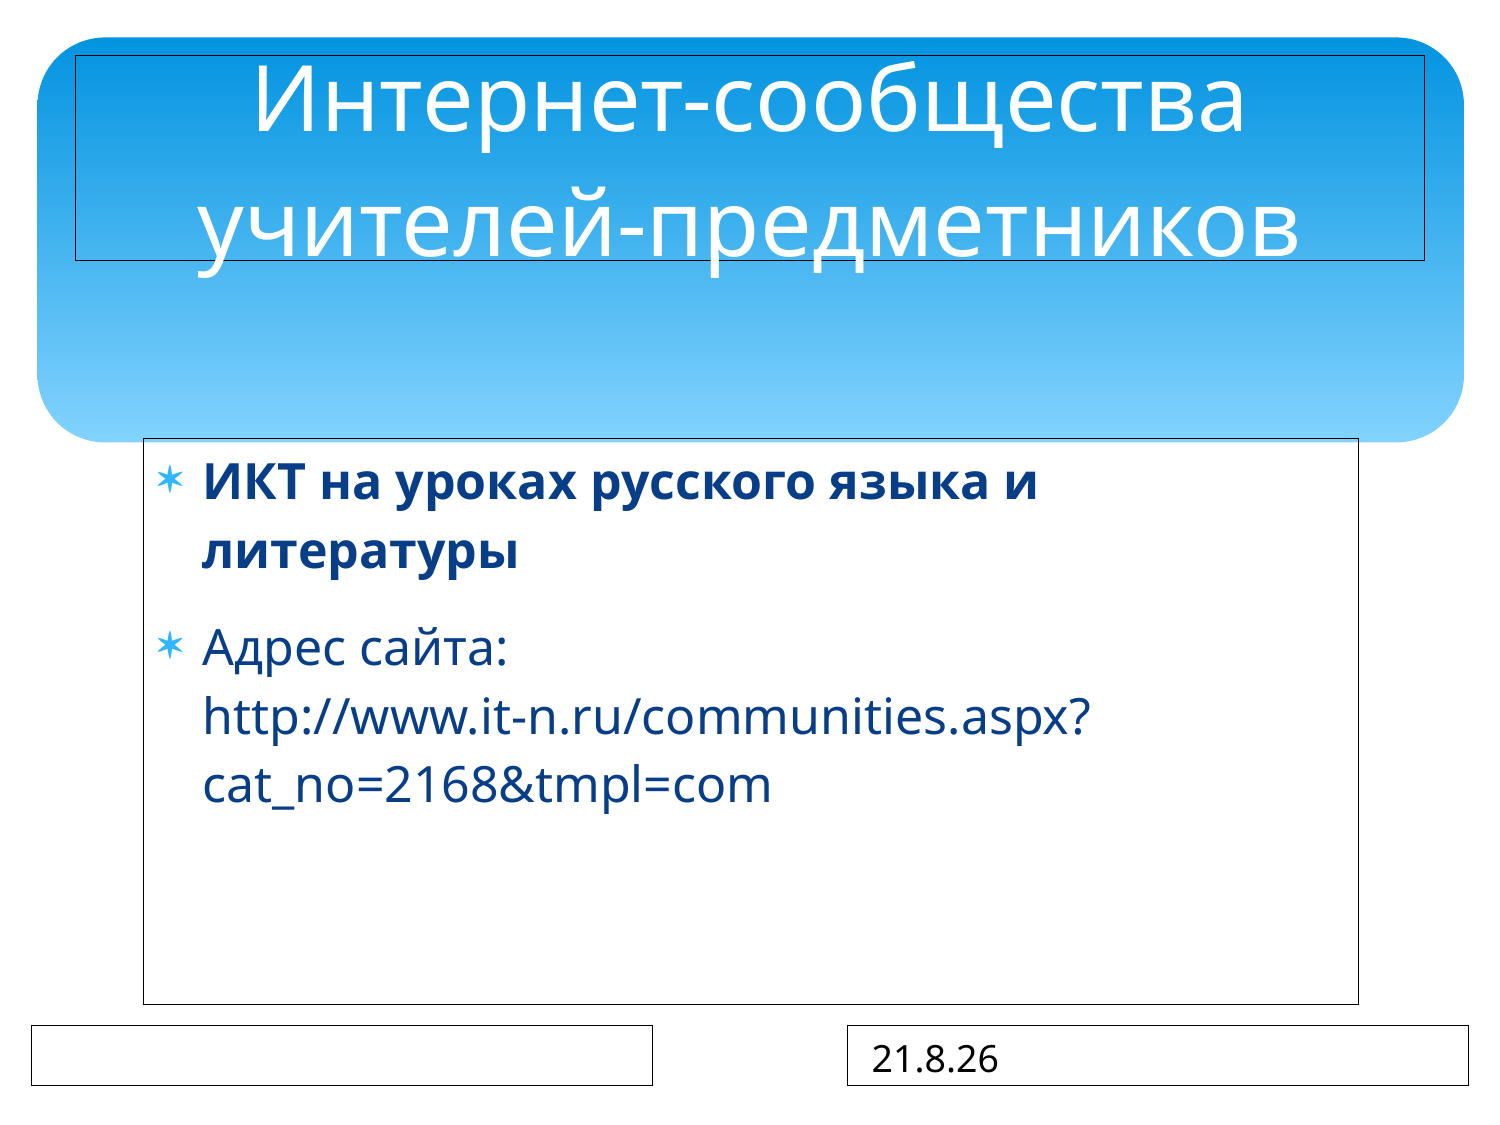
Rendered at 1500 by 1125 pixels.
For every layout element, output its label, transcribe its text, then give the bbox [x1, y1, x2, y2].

list ИКТ на уроках русского языка и литературы Адрес сайта: http://www.it-n.ru/communities.aspx?cat_no=2168&tmpl=com [143, 438, 1359, 1005]
title Интернет-сообщества учителей-предметников [75, 55, 1425, 261]
